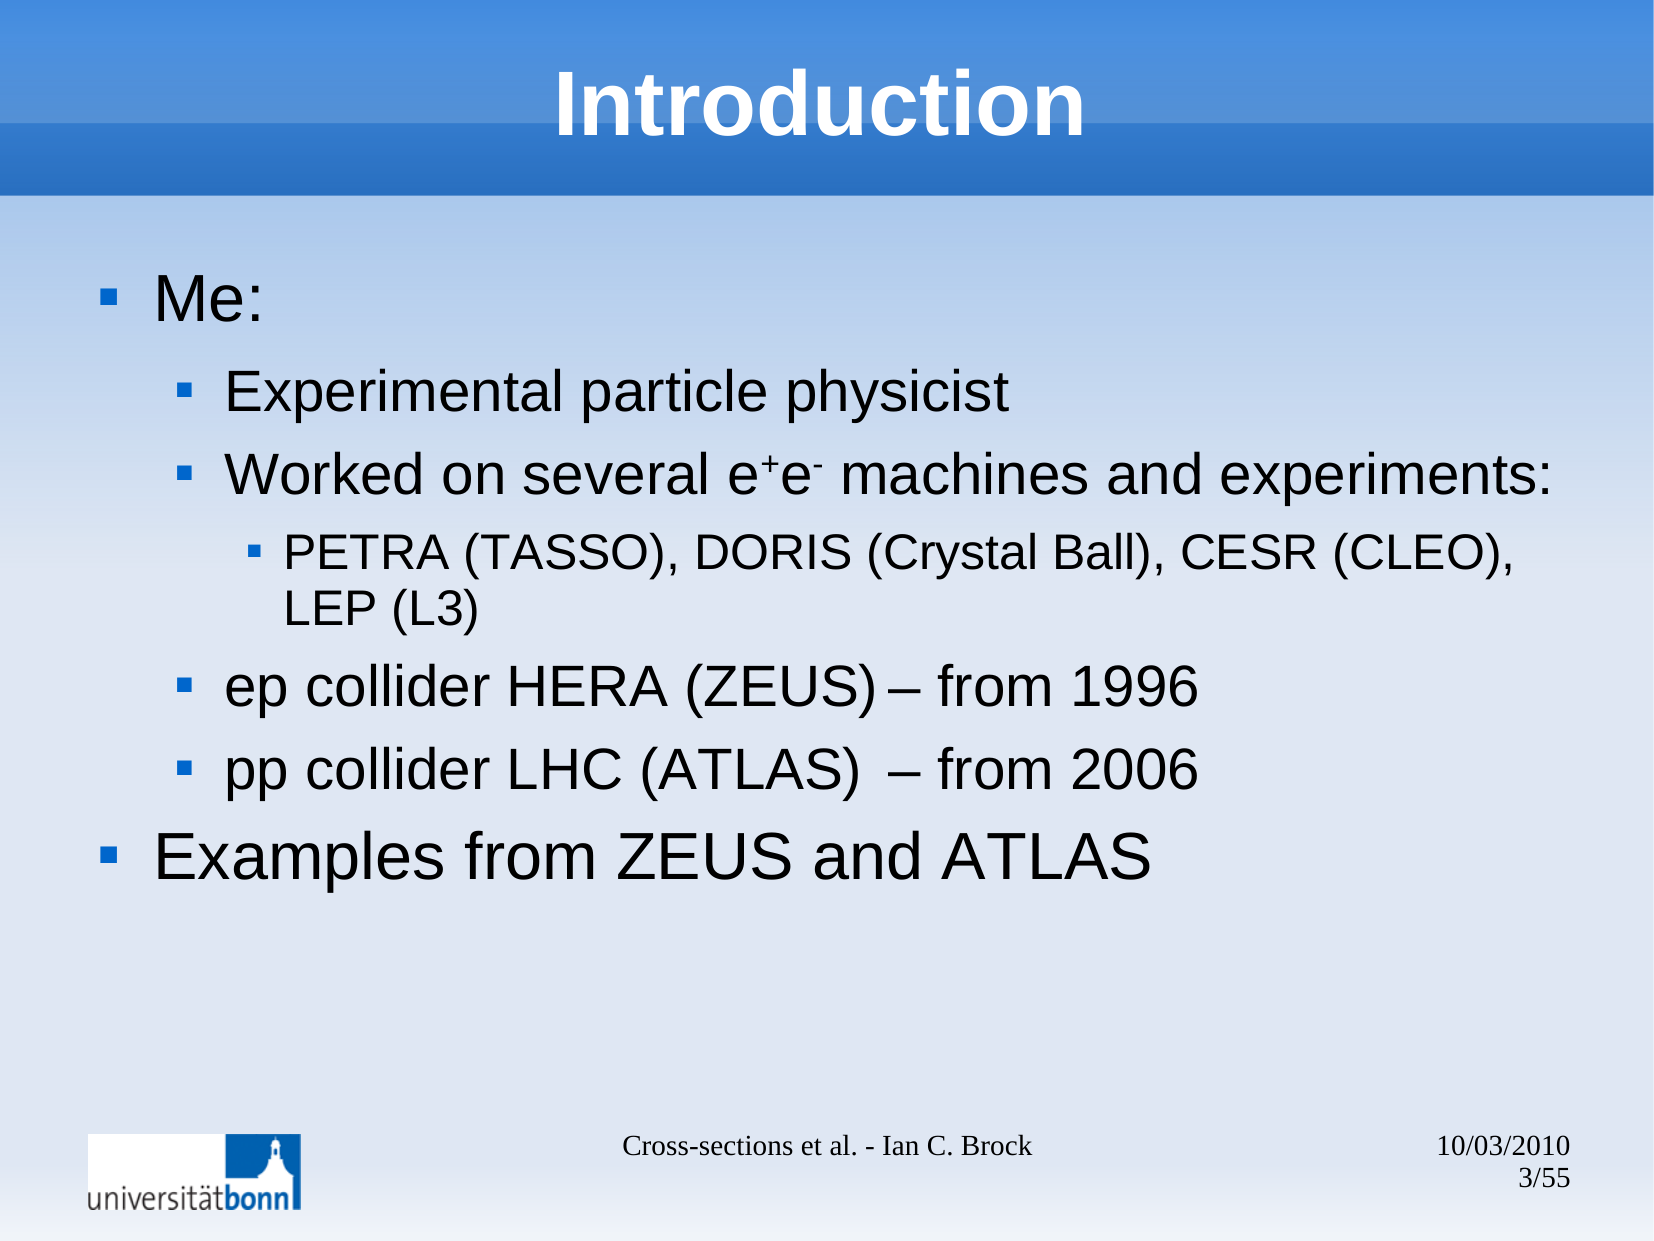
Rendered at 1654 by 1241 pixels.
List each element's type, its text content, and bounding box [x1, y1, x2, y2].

title Introduction [76, 0, 1565, 208]
list Me: Experimental particle physicist Worked on several e+e- machines and experiments: PETRA (TASSO), DORIS (Crystal Ball), CESR (CLEO), LEP (L3) ep collider HERA (ZEUS) – from 1996 pp collider LHC (ATLAS) – from 2006 Examples from ZEUS and ATLAS [82, 260, 1571, 1080]
picture [0, 0, 1654, 1241]
